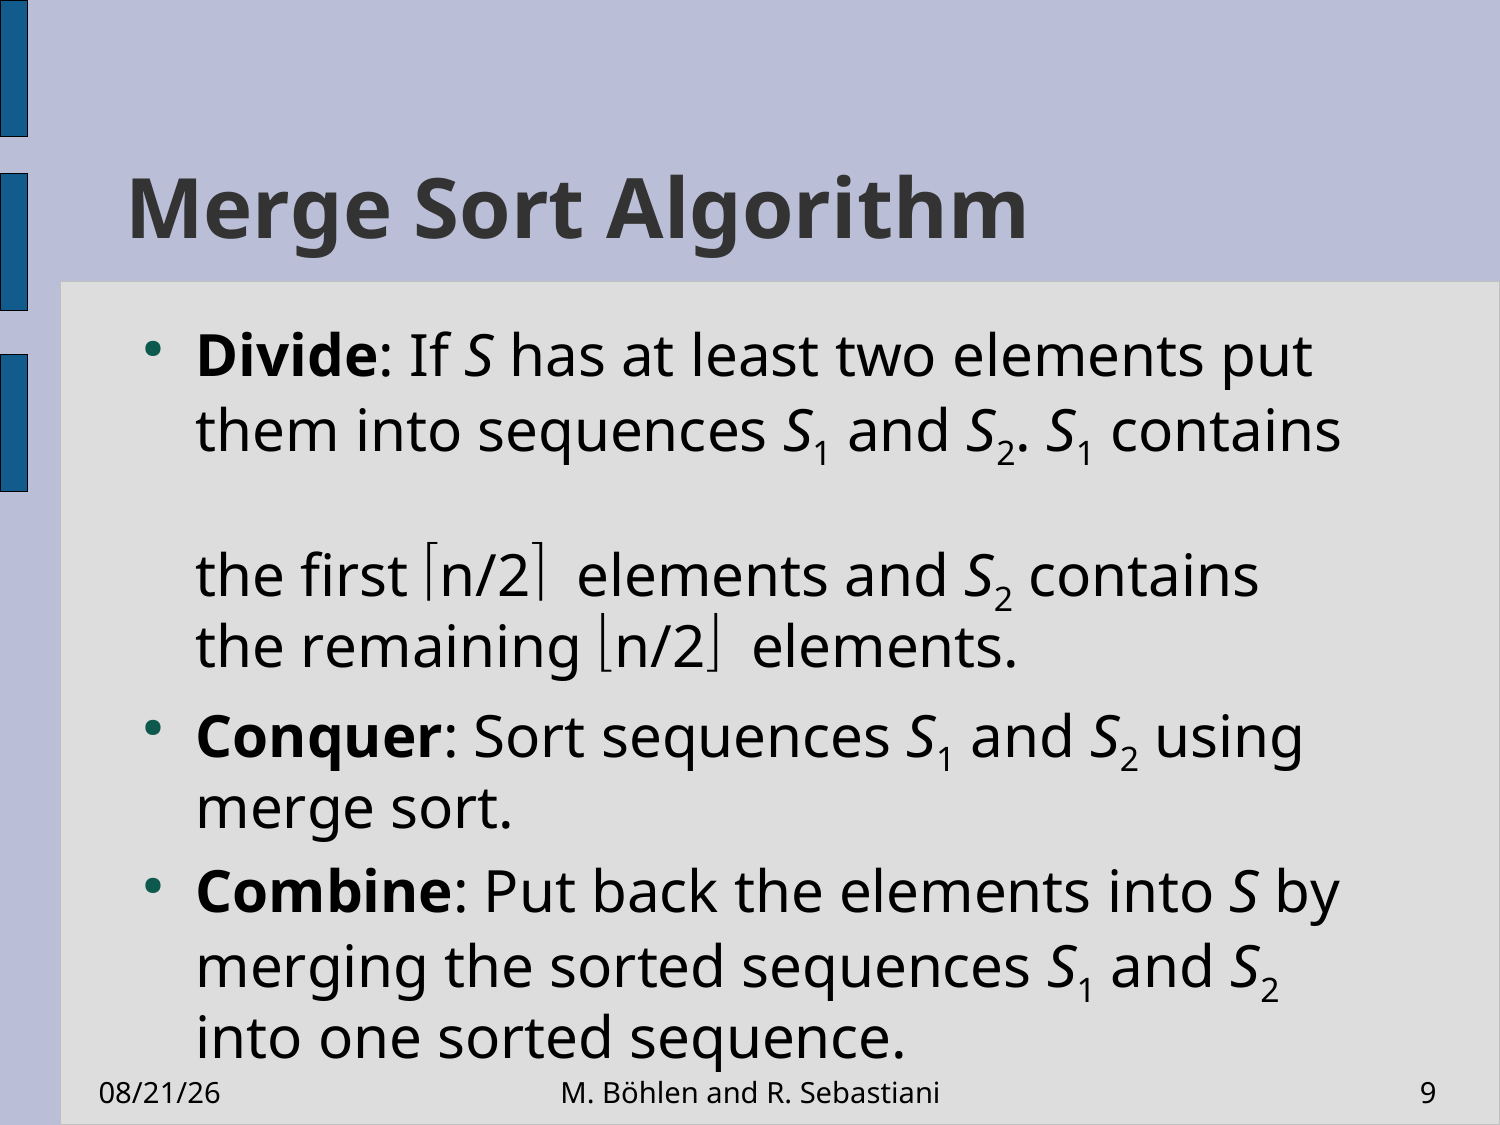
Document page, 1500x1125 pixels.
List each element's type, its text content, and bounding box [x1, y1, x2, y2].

title Merge Sort Algorithm [110, 67, 1392, 271]
list Divide: If S has at least two elements put them into sequences S1 and S2. S1 contains the first n/2elements and S2 contains the remaining n/2elements. Conquer: Sort sequences S1 and S2 using merge sort. Combine: Put back the elements into S by merging the sorted sequences S1 and S2 into one sorted sequence. [110, 312, 1361, 1037]
